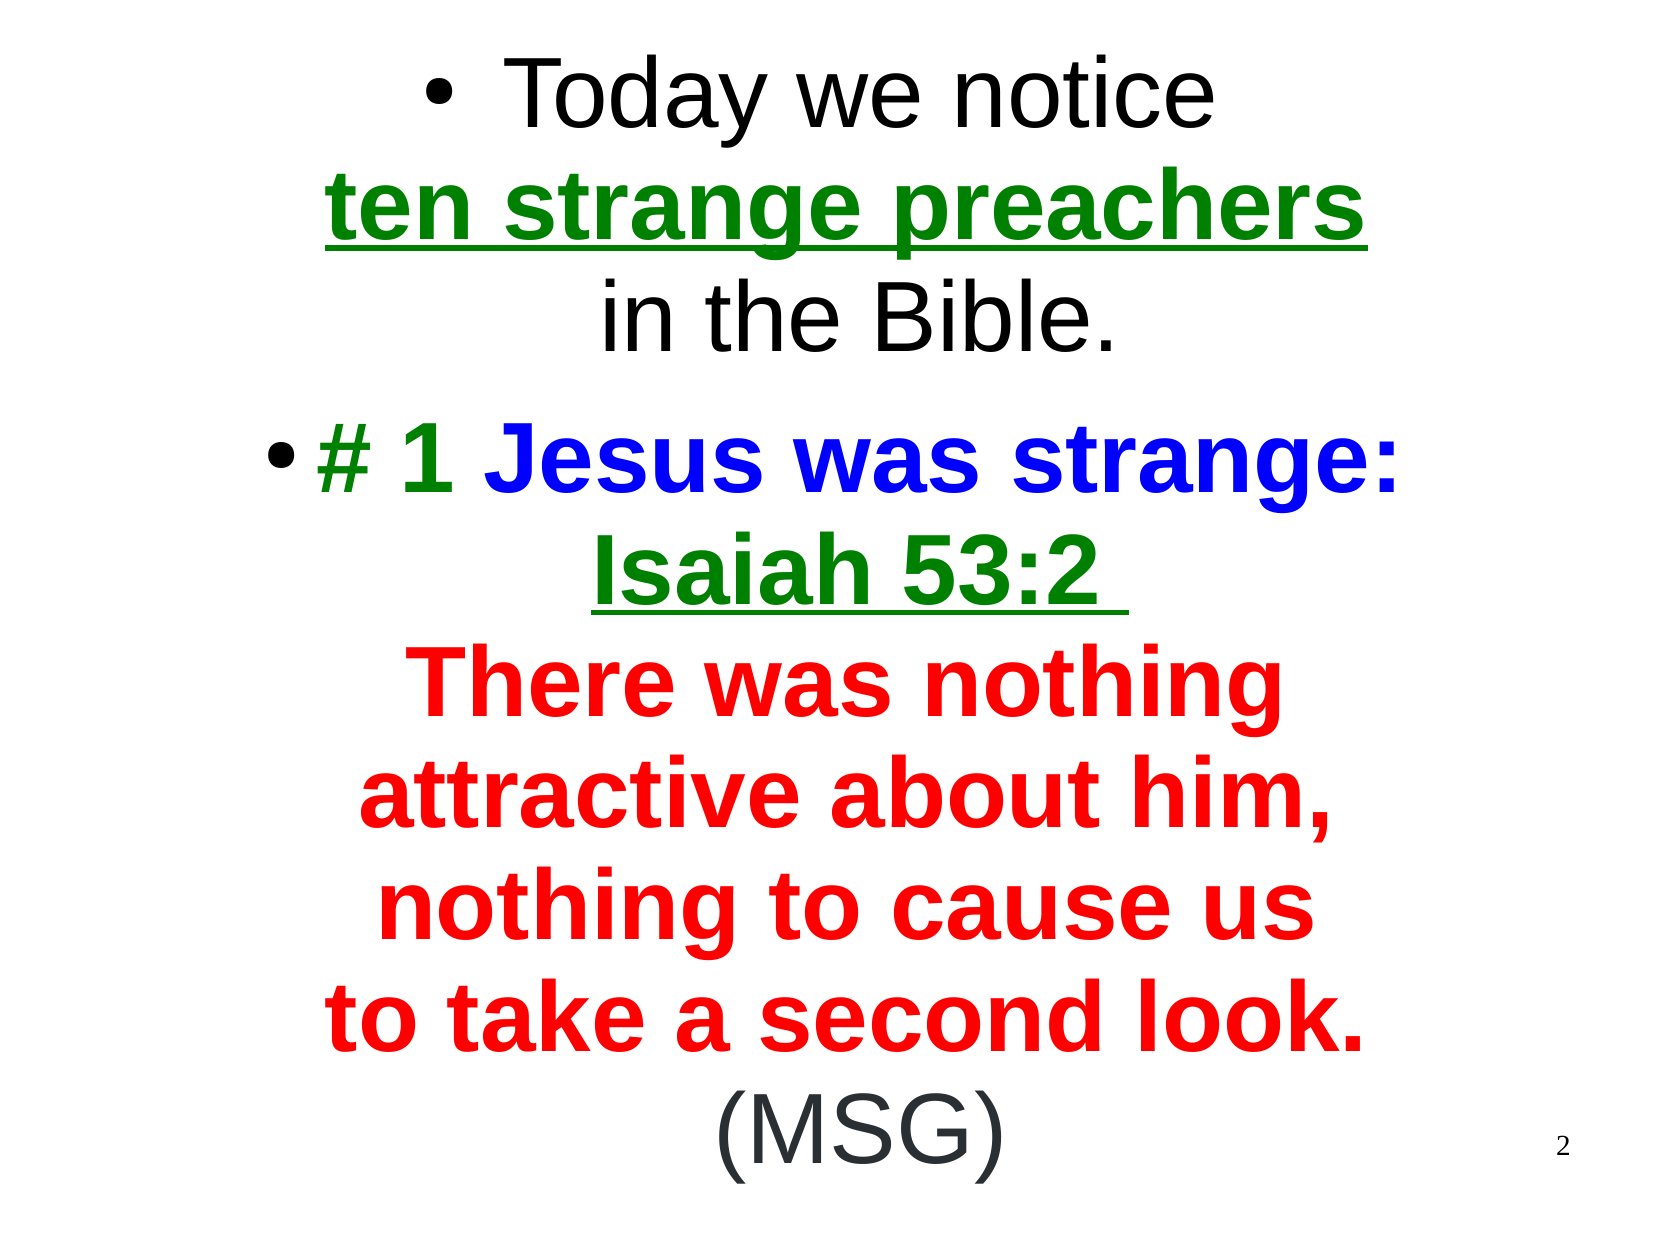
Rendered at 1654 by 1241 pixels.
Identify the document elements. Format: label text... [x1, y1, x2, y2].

list Today we notice ten strange preachers in the Bible. # 1 Jesus was strange: Isaiah 53:2 There was nothing attractive about him, nothing to cause us to take a second look. (MSG) [37, 37, 1613, 1238]
